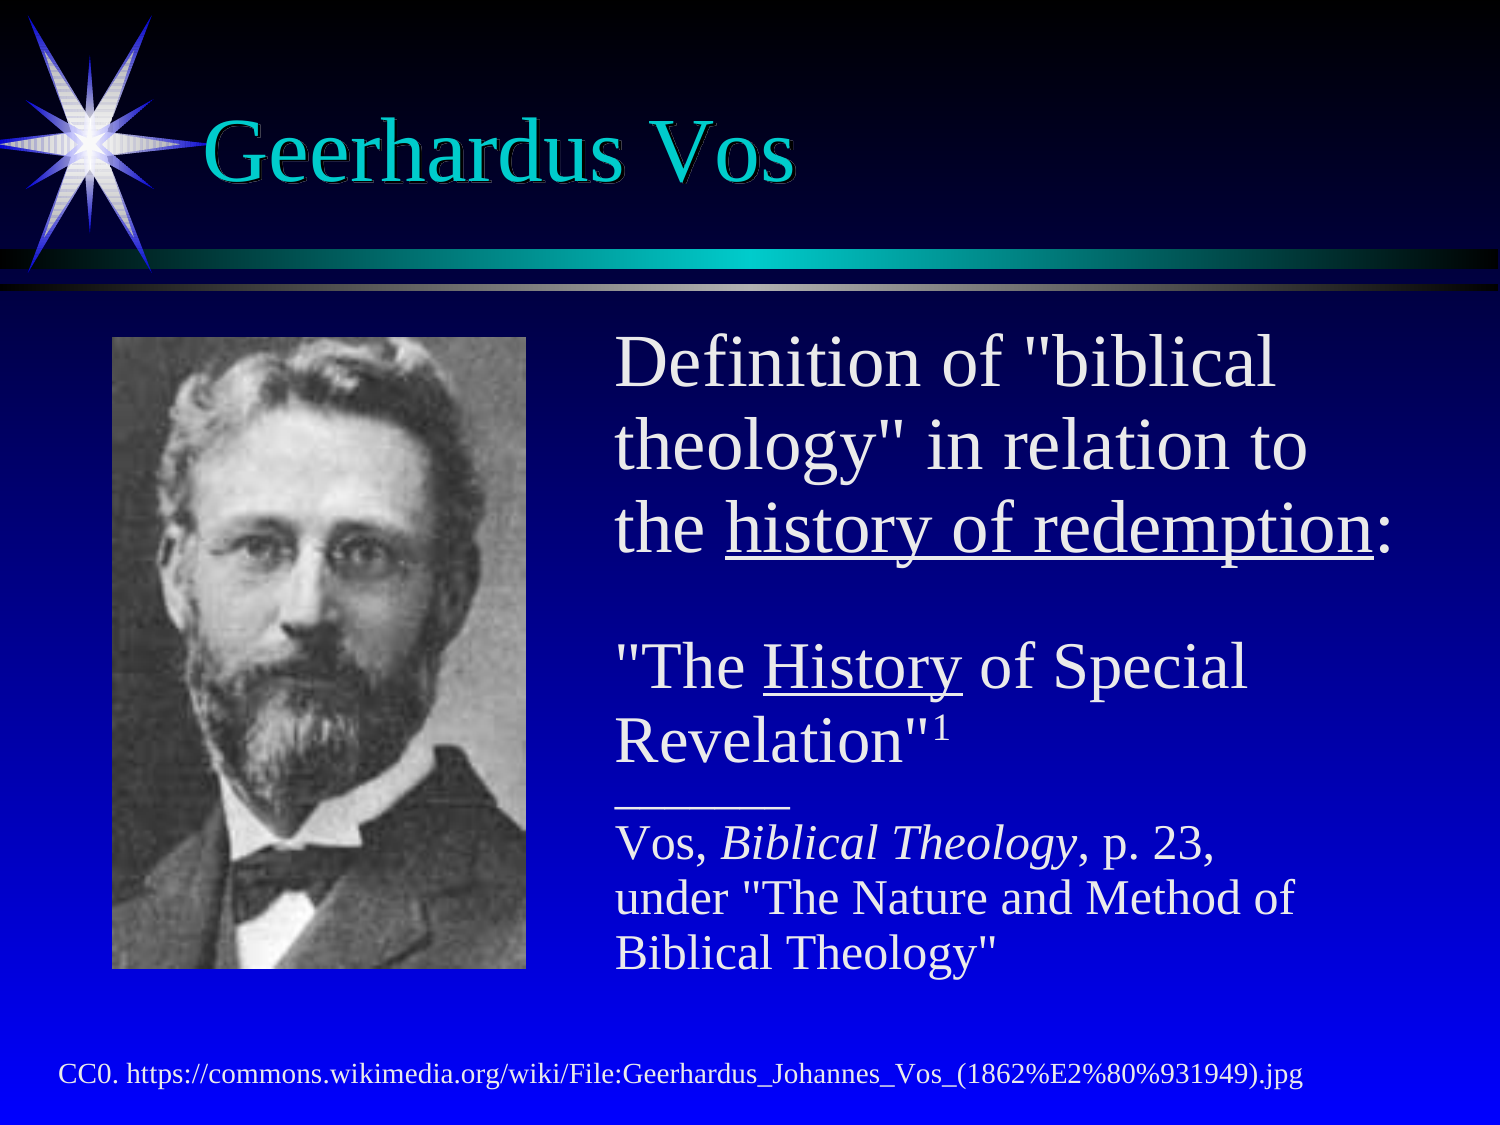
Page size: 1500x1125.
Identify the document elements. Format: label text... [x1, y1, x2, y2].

text_box Definition of "biblical theology" in relation to the history of redemption: [600, 788, 1426, 1027]
picture [112, 337, 526, 969]
title Geerhardus Vos [187, 56, 1463, 244]
text_box Definition of "biblical theology" in relation to the history of redemption: [600, 312, 1426, 621]
text_box _______ Vos, Biblical Theology, p. 23, under "The Nature and Method of Biblical Theology" [600, 752, 1351, 988]
text_box "The History of Special Revelation"1 [600, 621, 1426, 788]
text_box CC0. https://commons.wikimedia.org/wiki/File:Geerhardus_Johannes_Vos_(1862%E2%80%931949).jpg [43, 1050, 1394, 1098]
